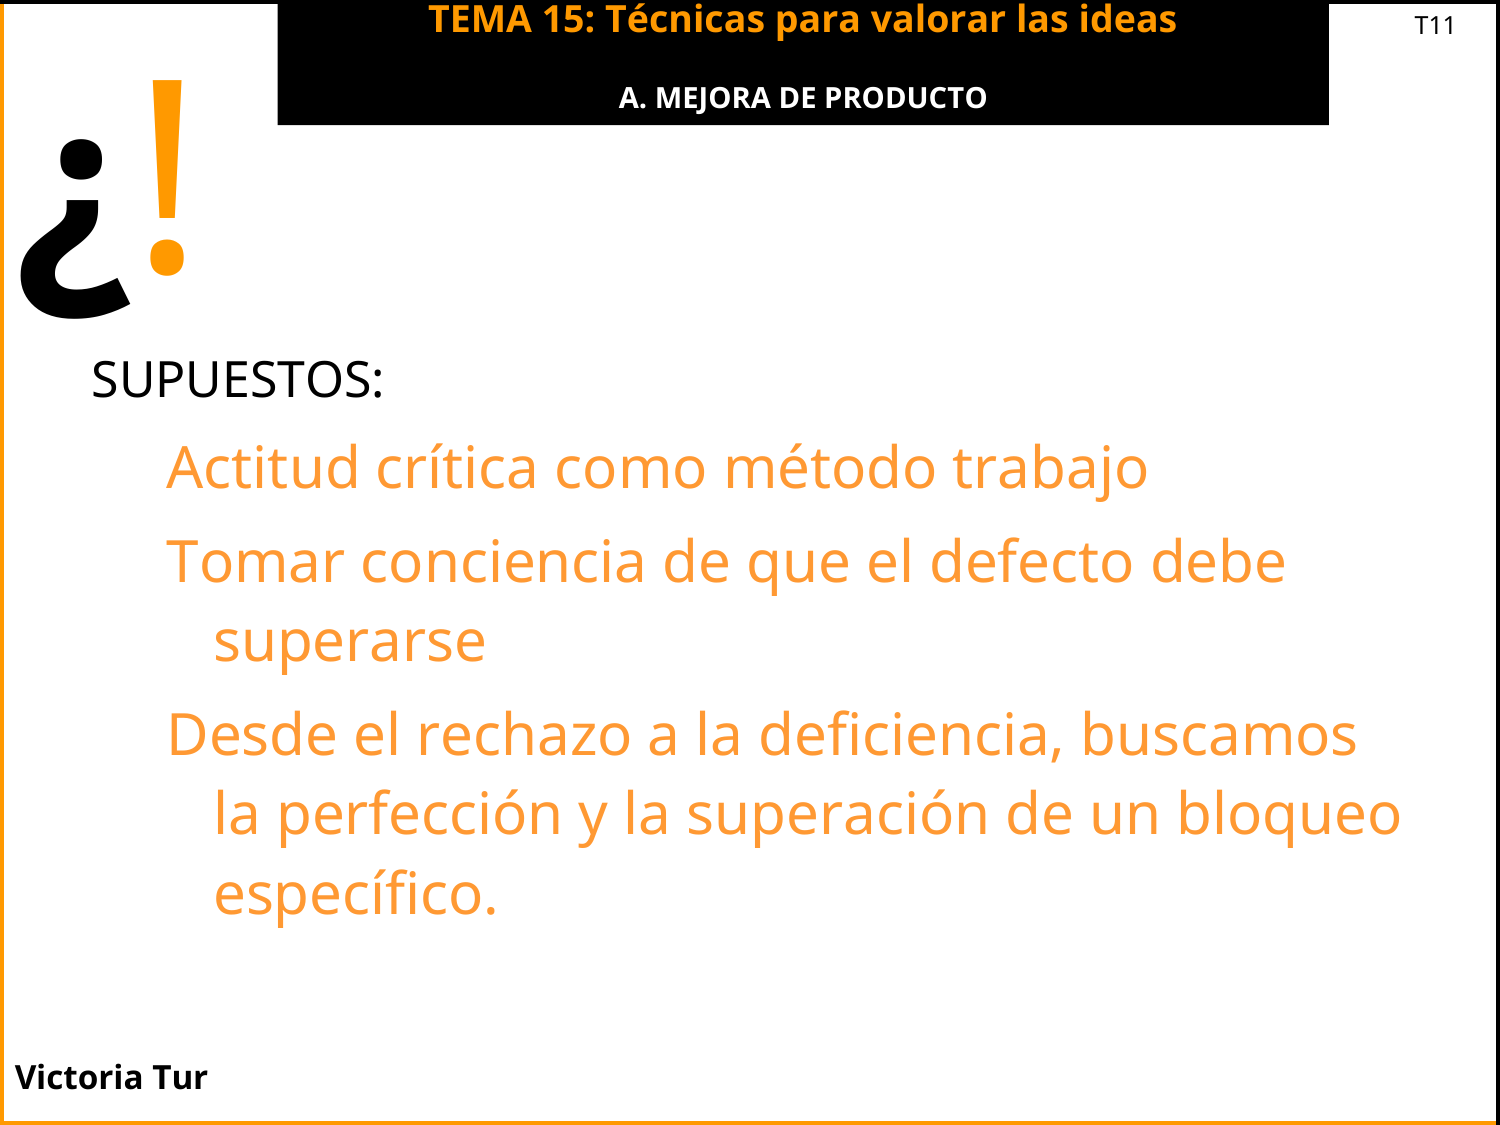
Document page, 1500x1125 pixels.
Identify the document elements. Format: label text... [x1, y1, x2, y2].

text_box T11 [1399, 0, 1500, 50]
list SUPUESTOS: Actitud crítica como método trabajo Tomar conciencia de que el defecto debe superarse Desde el rechazo a la deficiencia, buscamos la perfección y la superación de un bloqueo específico. [76, 255, 1427, 998]
